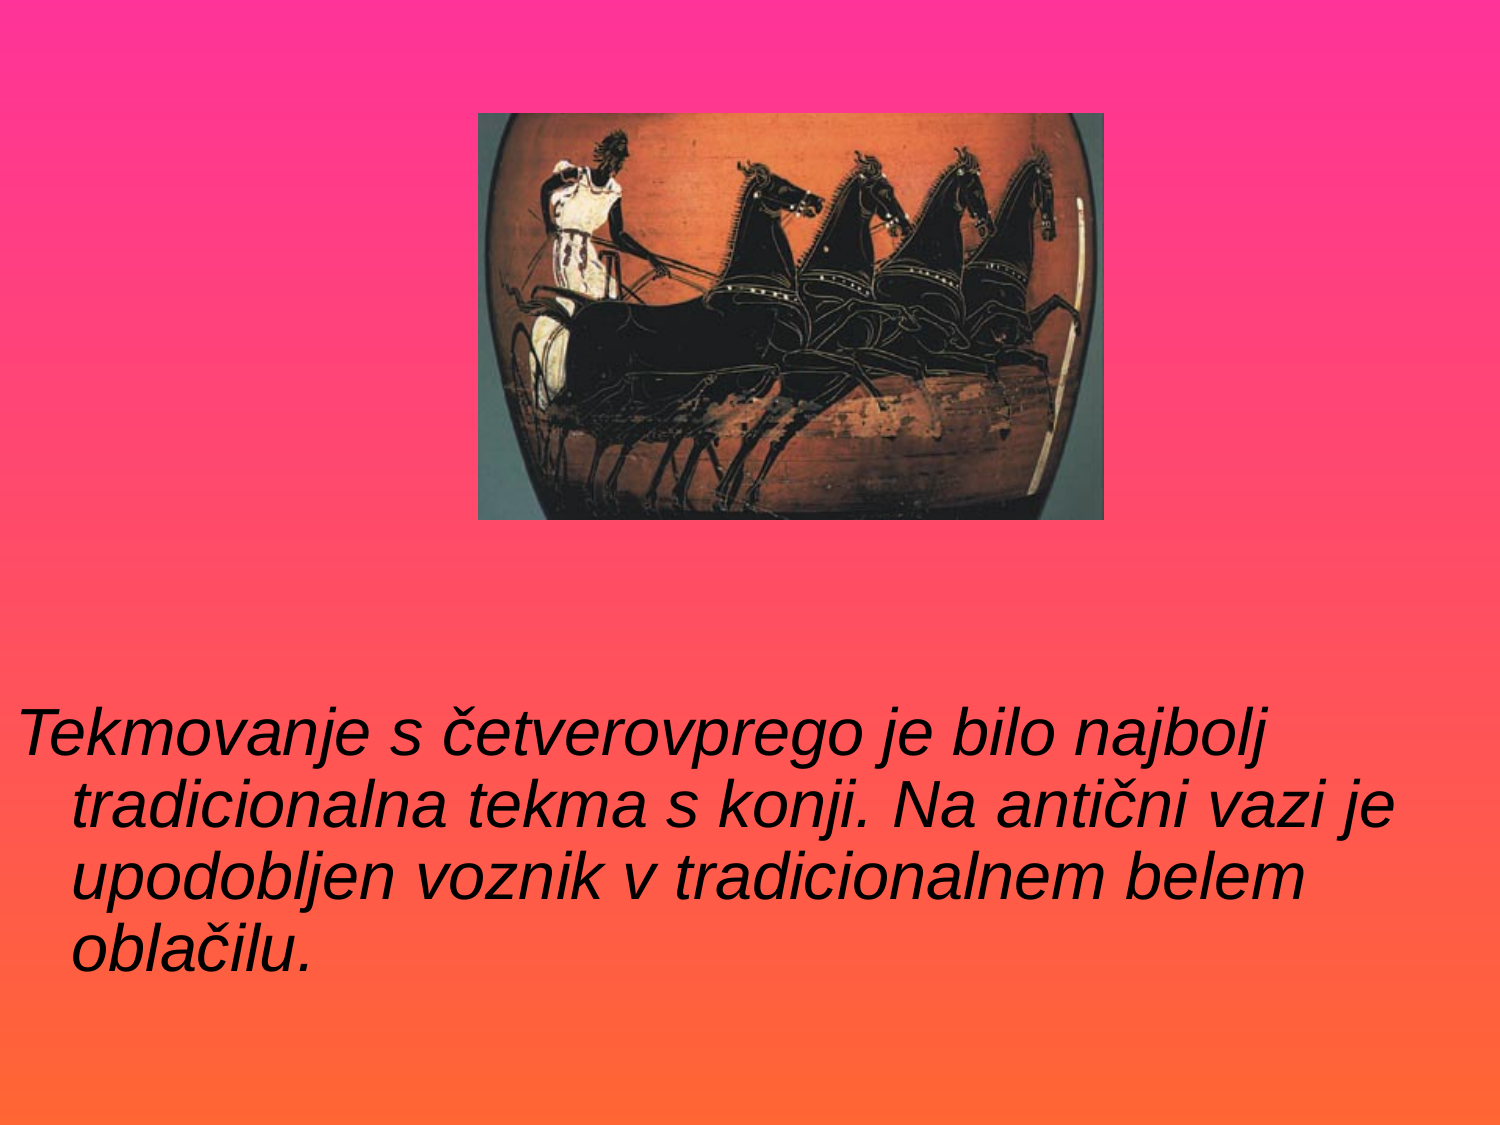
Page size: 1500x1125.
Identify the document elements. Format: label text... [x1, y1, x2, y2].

list Tekmovanje s četverovprego je bilo najbolj tradicionalna tekma s konji. Na antični vazi je upodobljen voznik v tradicionalnem belem oblačilu. [0, 0, 1500, 1125]
picture [478, 113, 1104, 520]
